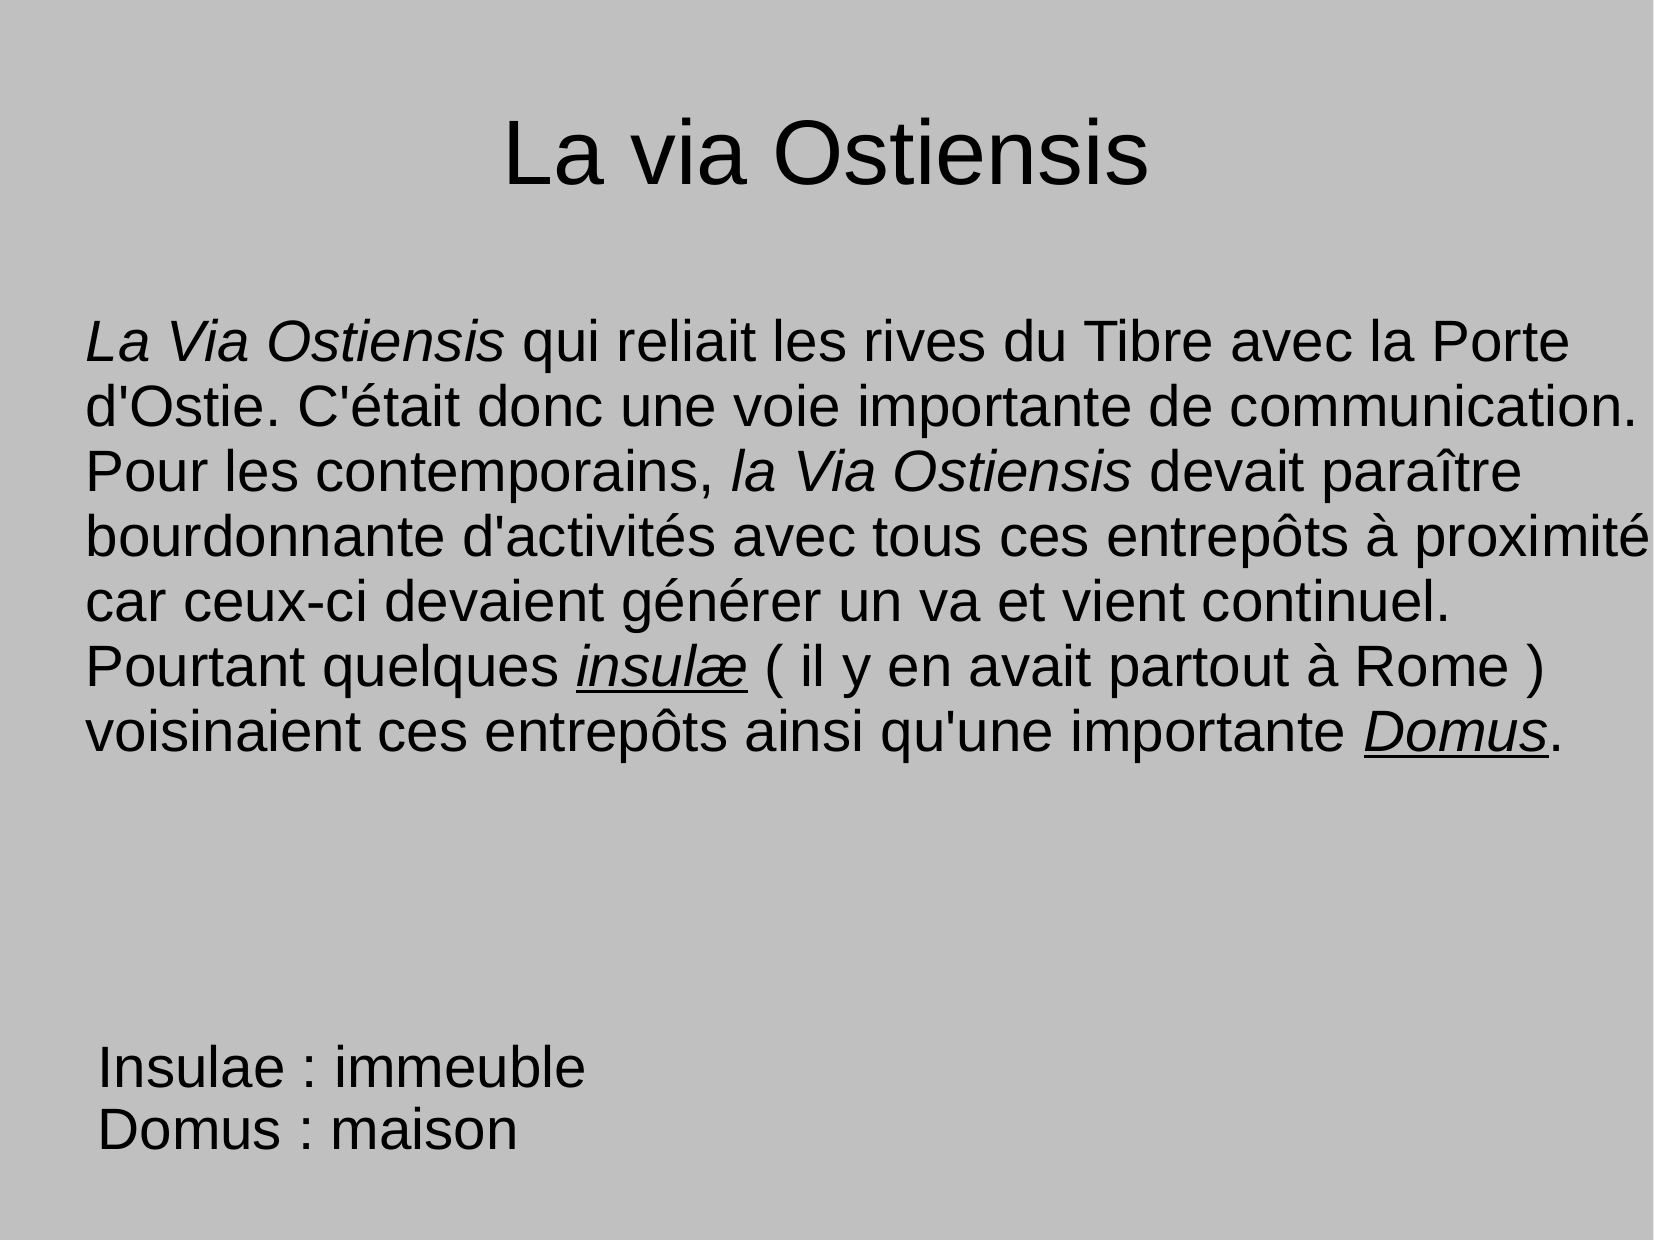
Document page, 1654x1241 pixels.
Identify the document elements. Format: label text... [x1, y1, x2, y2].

text_box Domus : maison [82, 1089, 650, 1170]
text_box Insulae : immeuble [82, 1027, 745, 1108]
title La via Ostiensis [82, 49, 1571, 236]
text_box La Via Ostiensis qui reliait les rives du Tibre avec la Porte d'Ostie. C'était donc une voie importante de communication. Pour les contemporains, la Via Ostiensis devait paraître bourdonnante d'activités avec tous ces entrepôts à proximité car ceux-ci devaient générer un va et vient continuel. Pourtant quelques insulæ ( il y en avait partout à Rome ) voisinaient ces entrepôts ainsi qu'une importante Domus. [70, 236, 1654, 770]
